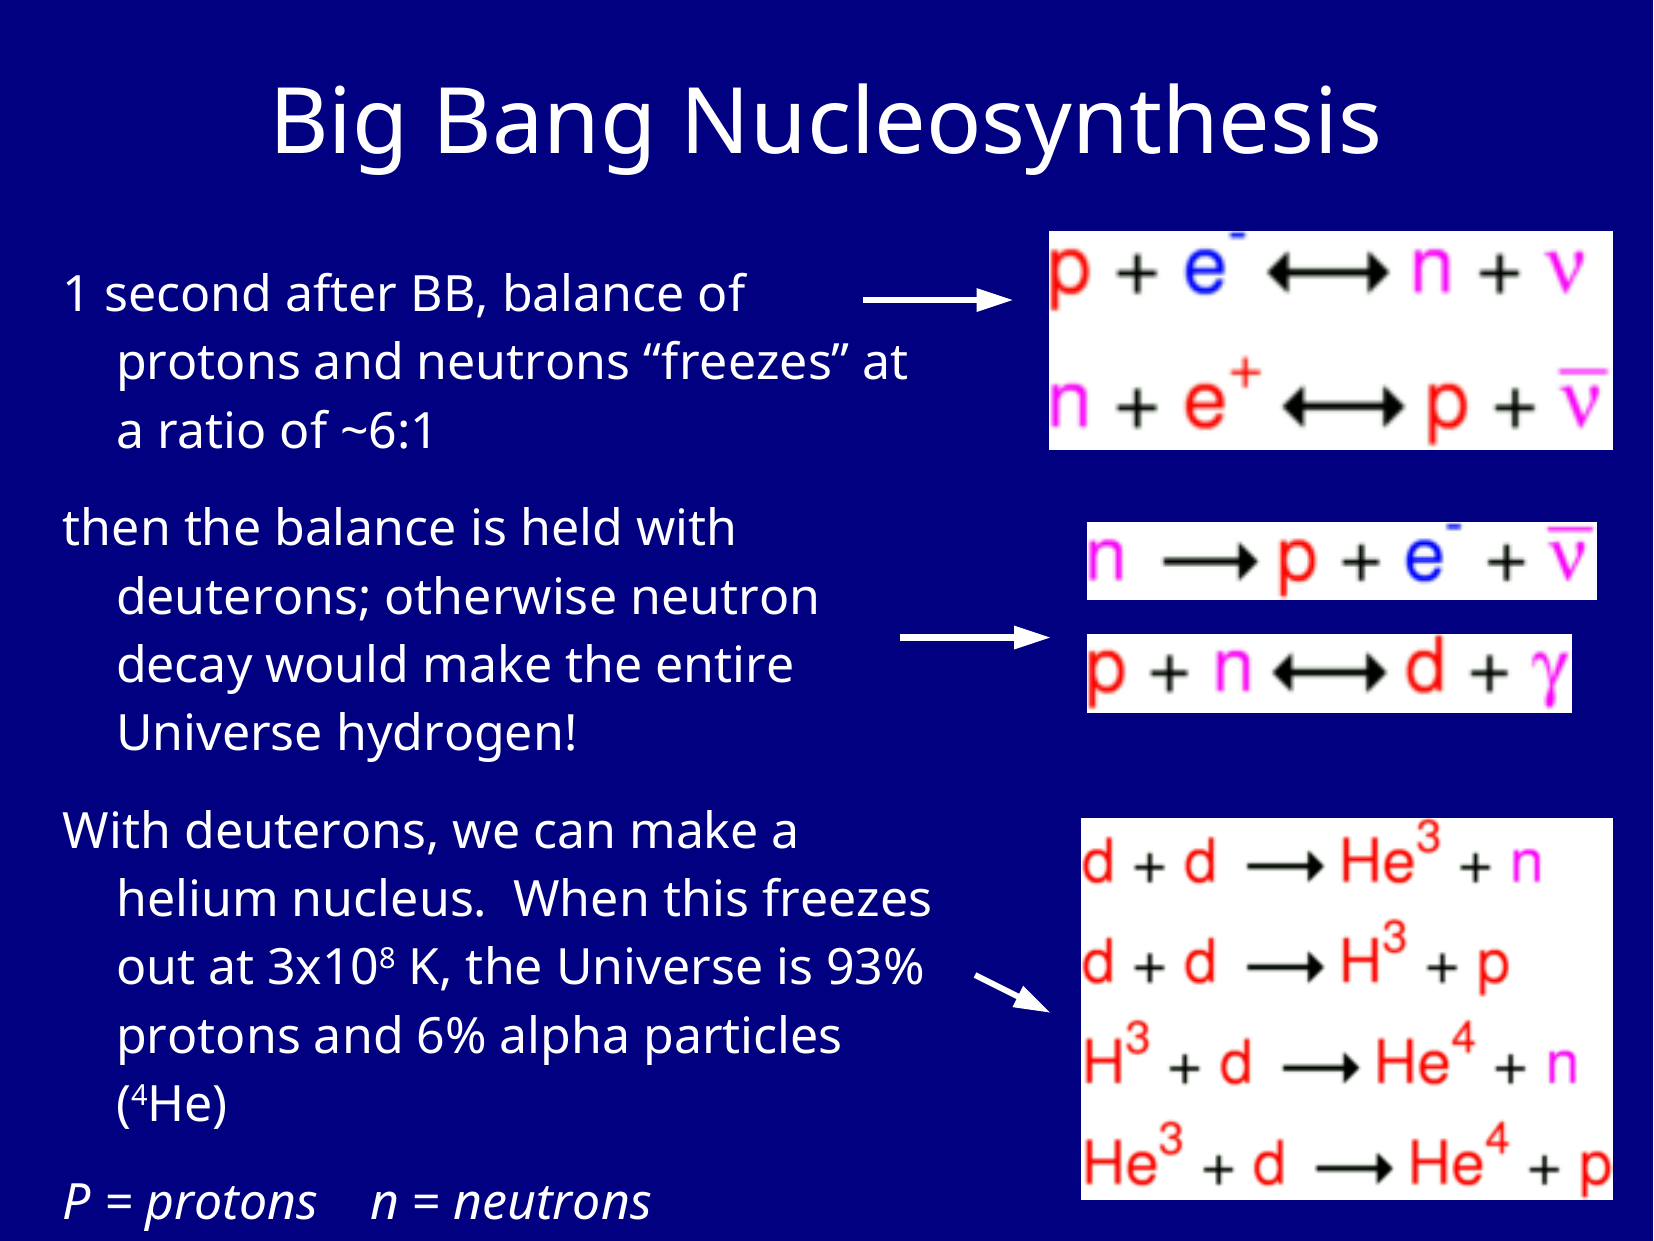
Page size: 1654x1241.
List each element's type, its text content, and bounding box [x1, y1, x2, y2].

picture [1081, 818, 1613, 1201]
picture [1087, 522, 1597, 601]
picture [1087, 634, 1572, 713]
list 1 second after BB, balance of protons and neutrons “freezes” at a ratio of ~6:1 then the balance is held with deuterons; otherwise neutron decay would make the entire Universe hydrogen! With deuterons, we can make a helium nucleus. When this freezes out at 3x108 K, the Universe is 93% protons and 6% alpha particles (4He) P = protons n = neutrons e- = electrons e+ = positrons [45, 258, 938, 1163]
title Big Bang Nucleosynthesis [82, 49, 1571, 188]
picture [1049, 231, 1613, 451]
